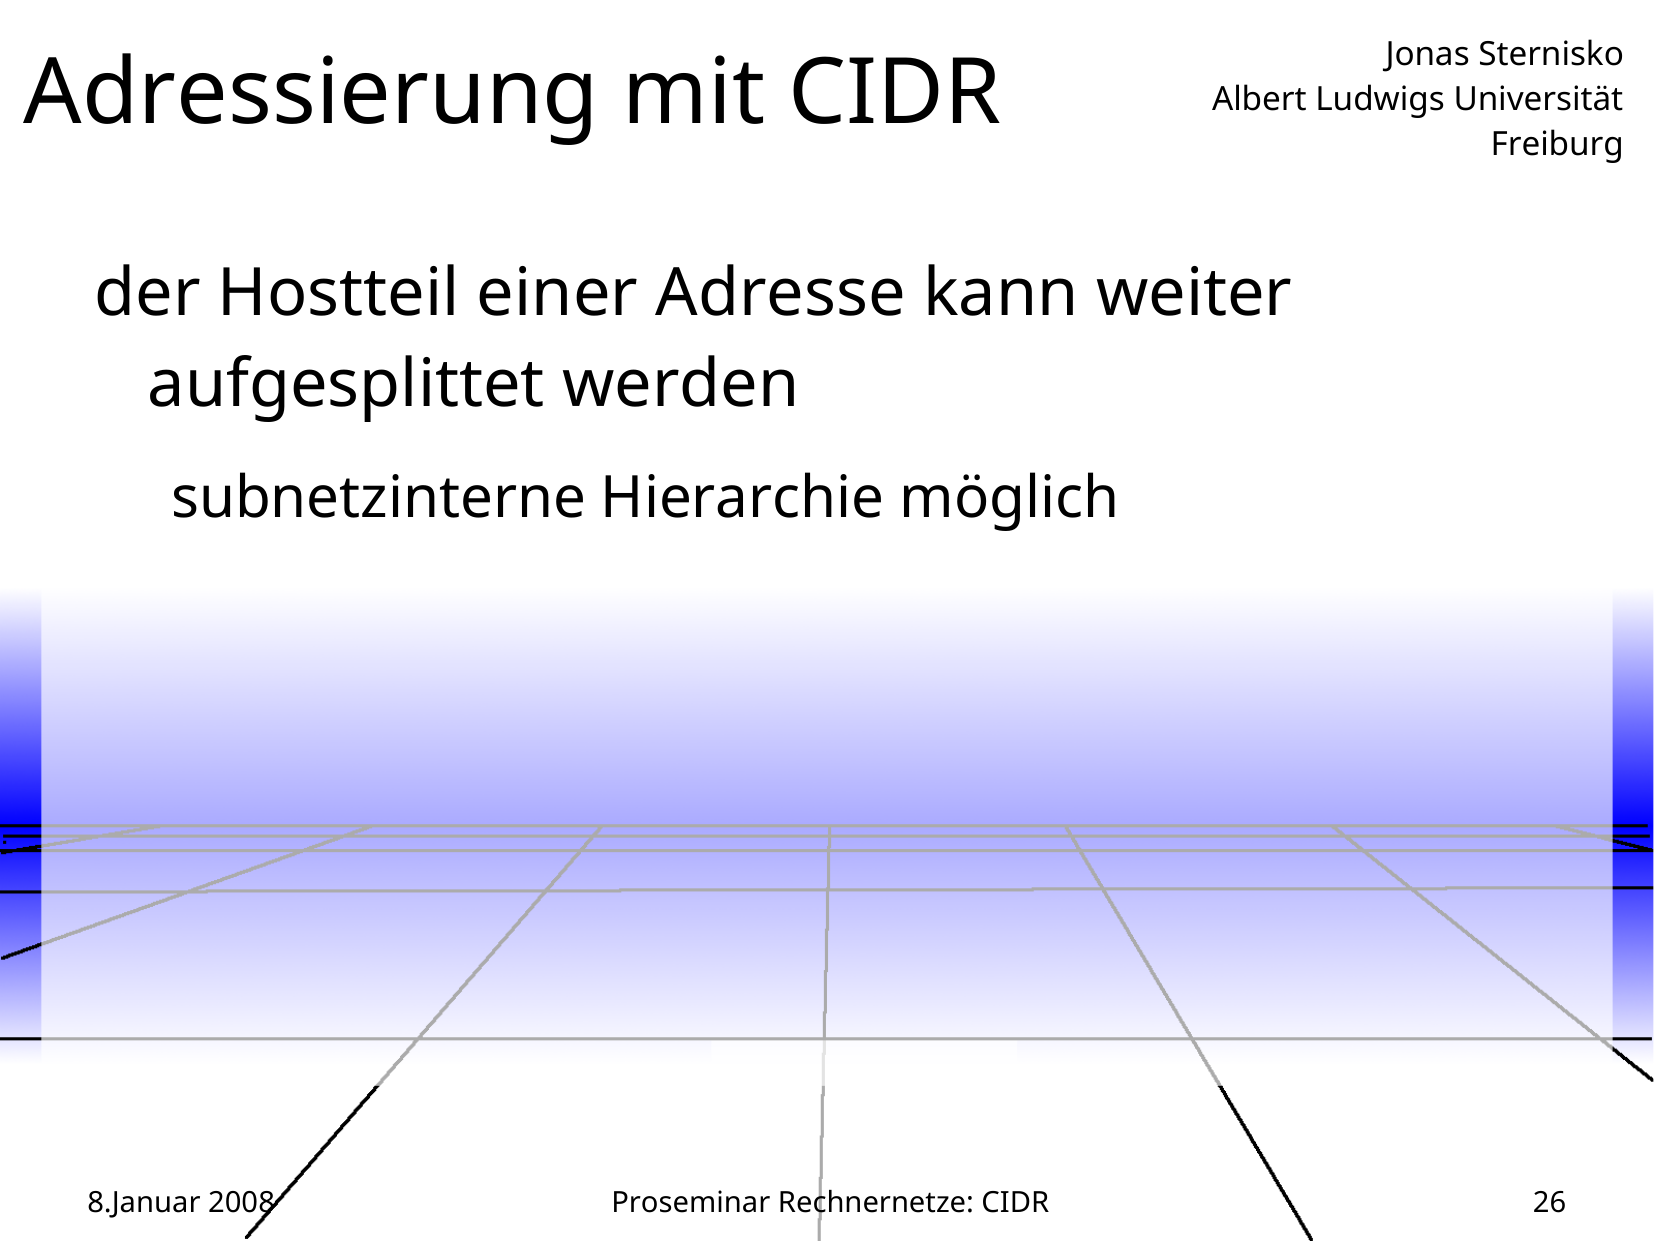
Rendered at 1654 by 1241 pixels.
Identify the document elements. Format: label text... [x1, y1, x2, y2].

list der Hostteil einer Adresse kann weiter aufgesplittet werden subnetzinterne Hierarchie möglich [76, 185, 1565, 1152]
picture [0, 0, 1654, 1241]
title Adressierung mit CIDR [23, 31, 1093, 146]
